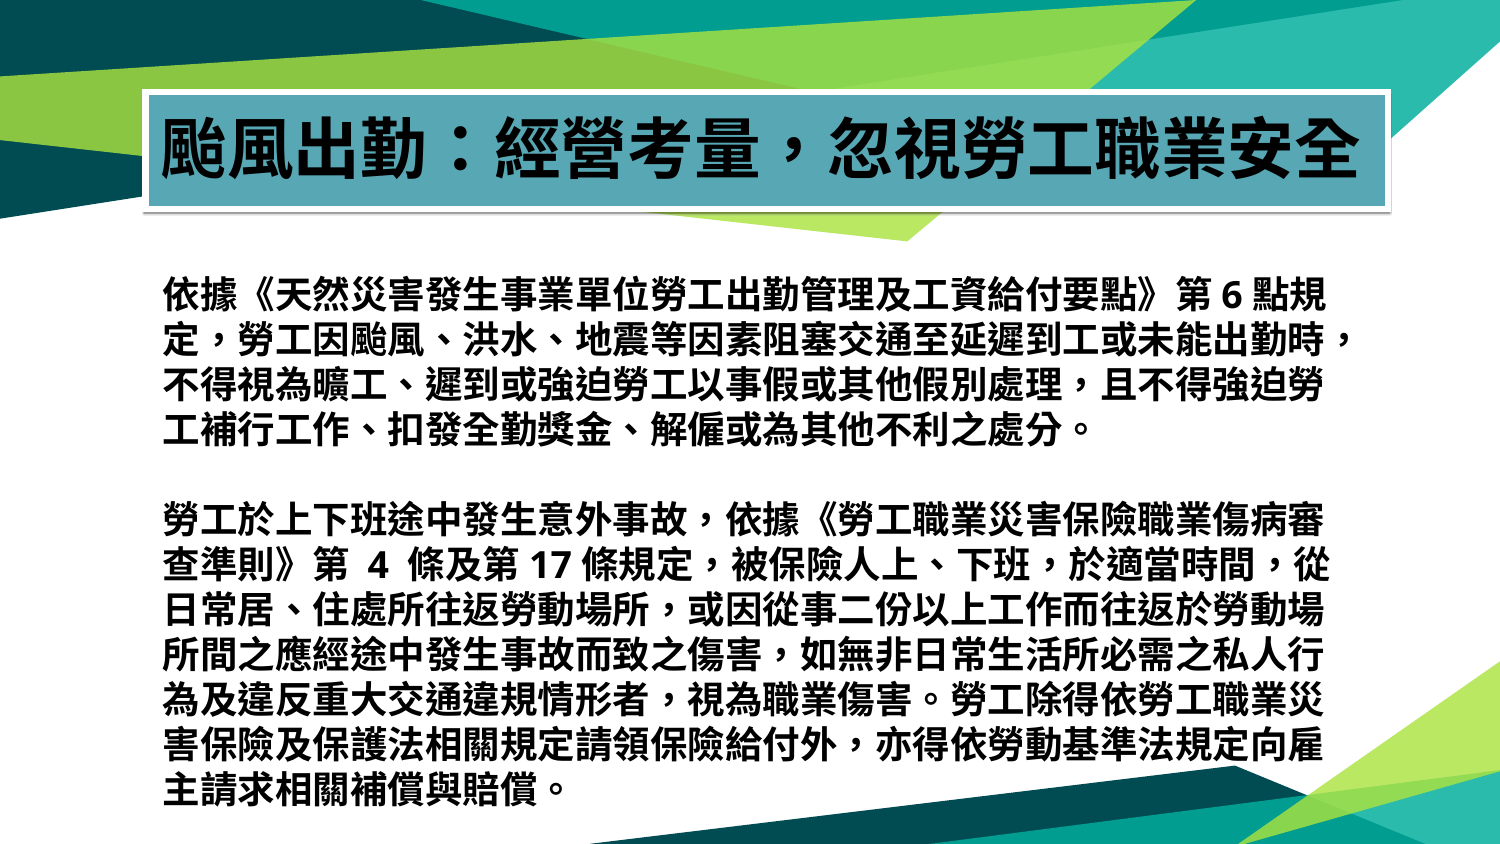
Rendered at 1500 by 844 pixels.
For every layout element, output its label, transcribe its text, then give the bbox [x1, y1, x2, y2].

text_box 依據《天然災害發生事業單位勞工出勤管理及工資給付要點》第6點規定，勞工因颱風、洪水、地震等因素阻塞交通至延遲到工或未能出勤時，不得視為曠工、遲到或強迫勞工以事假或其他假別處理，且不得強迫勞工補行工作、扣發全勤獎金、解僱或為其他不利之處分。 勞工於上下班途中發生意外事故，依據《勞工職業災害保險職業傷病審查準則》第 4 條及第17條規定，被保險人上、下班，於適當時間，從日常居、住處所往返勞動場所，或因從事二份以上工作而往返於勞動場所間之應經途中發生事故而致之傷害，如無非日常生活所必需之私人行為及違反重大交通違規情形者，視為職業傷害。勞工除得依勞工職業災害保險及保護法相關規定請領保險給付外，亦得依勞動基準法規定向雇主請求相關補償與賠償。 [147, 256, 1377, 812]
title 颱風出勤：經營考量，忽視勞工職業安全 [145, 92, 1388, 210]
